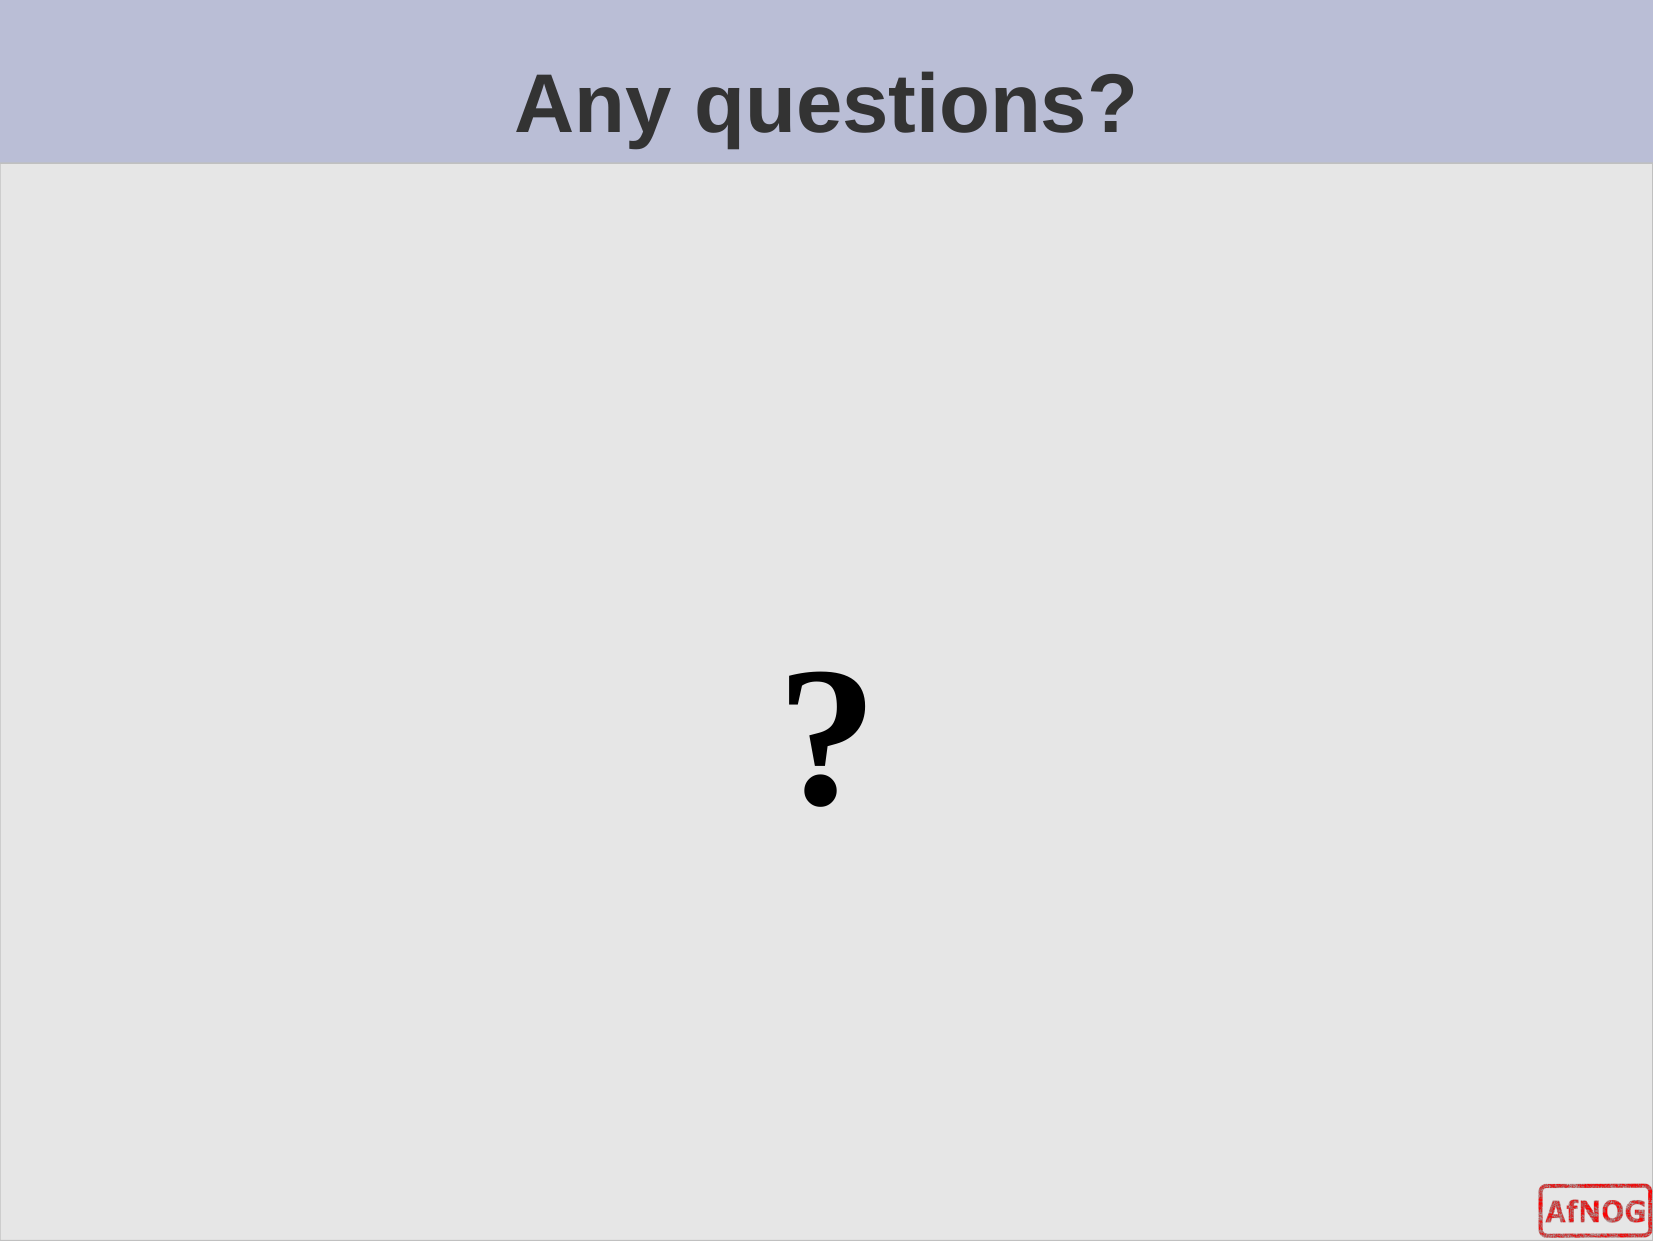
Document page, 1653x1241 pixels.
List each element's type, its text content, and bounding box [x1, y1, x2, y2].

subtitle ? [121, 344, 1534, 1127]
title Any questions? [0, 0, 1653, 208]
picture [1537, 1182, 1653, 1241]
